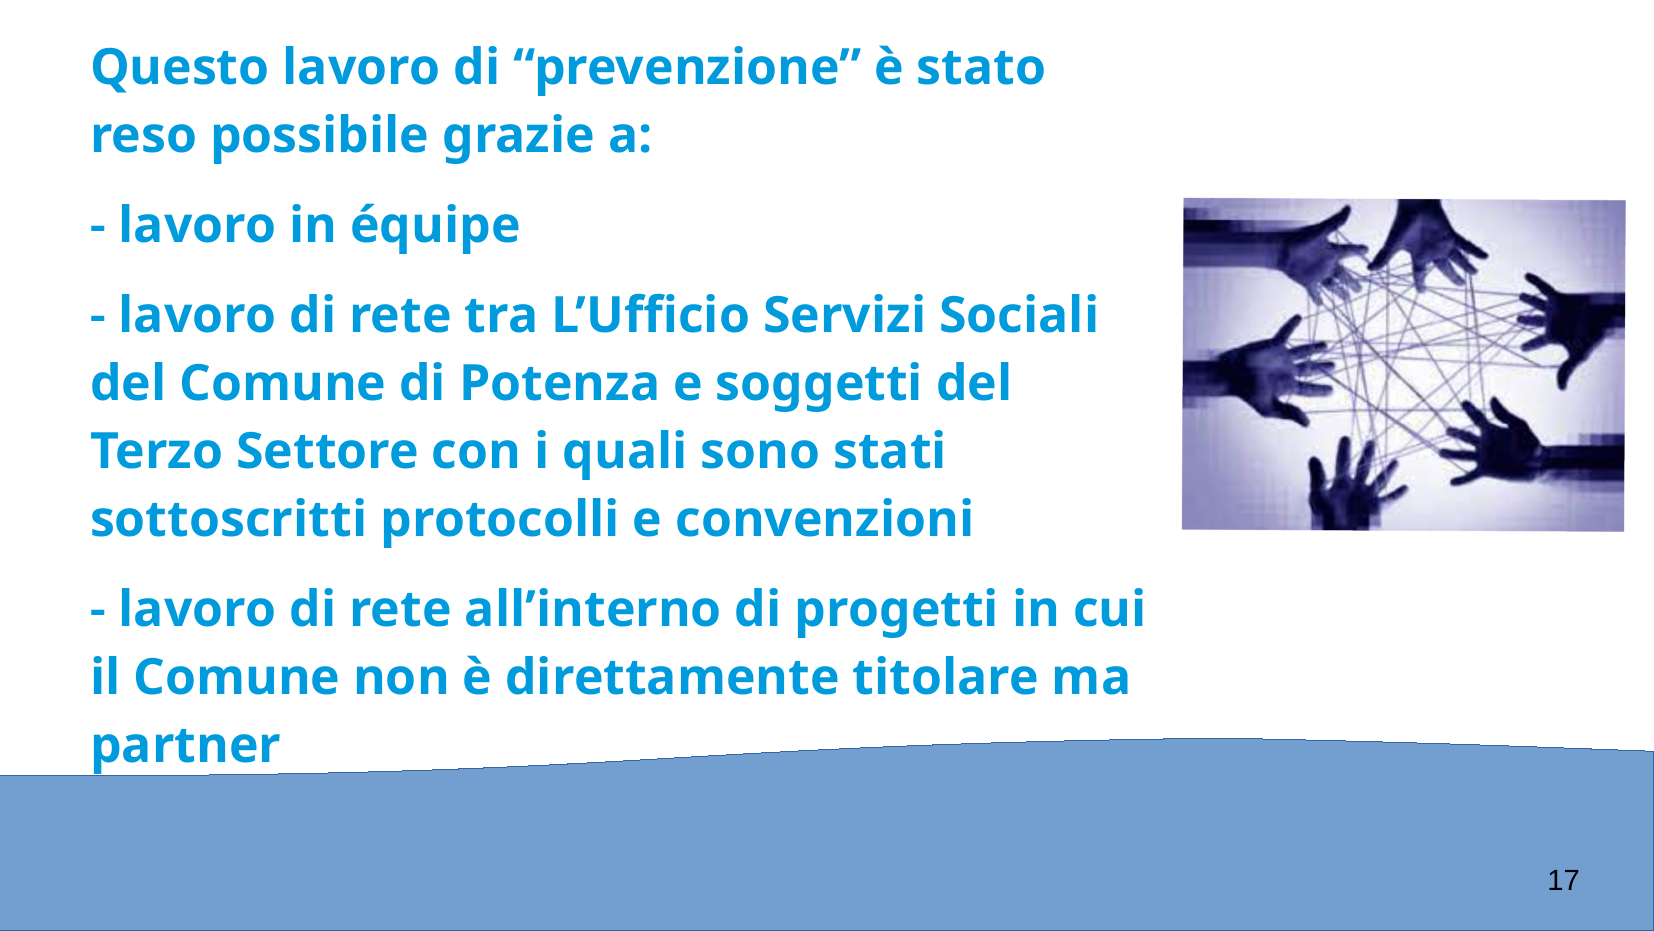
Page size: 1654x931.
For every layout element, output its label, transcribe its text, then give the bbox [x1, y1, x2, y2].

list Questo lavoro di “prevenzione” è stato reso possibile grazie a: - lavoro in équipe - lavoro di rete tra L’Ufficio Servizi Sociali del Comune di Potenza e soggetti del Terzo Settore con i quali sono stati sottoscritti protocolli e convenzioni - lavoro di rete all’interno di progetti in cui il Comune non è direttamente titolare ma partner [19, 30, 1154, 846]
picture [1181, 197, 1626, 532]
